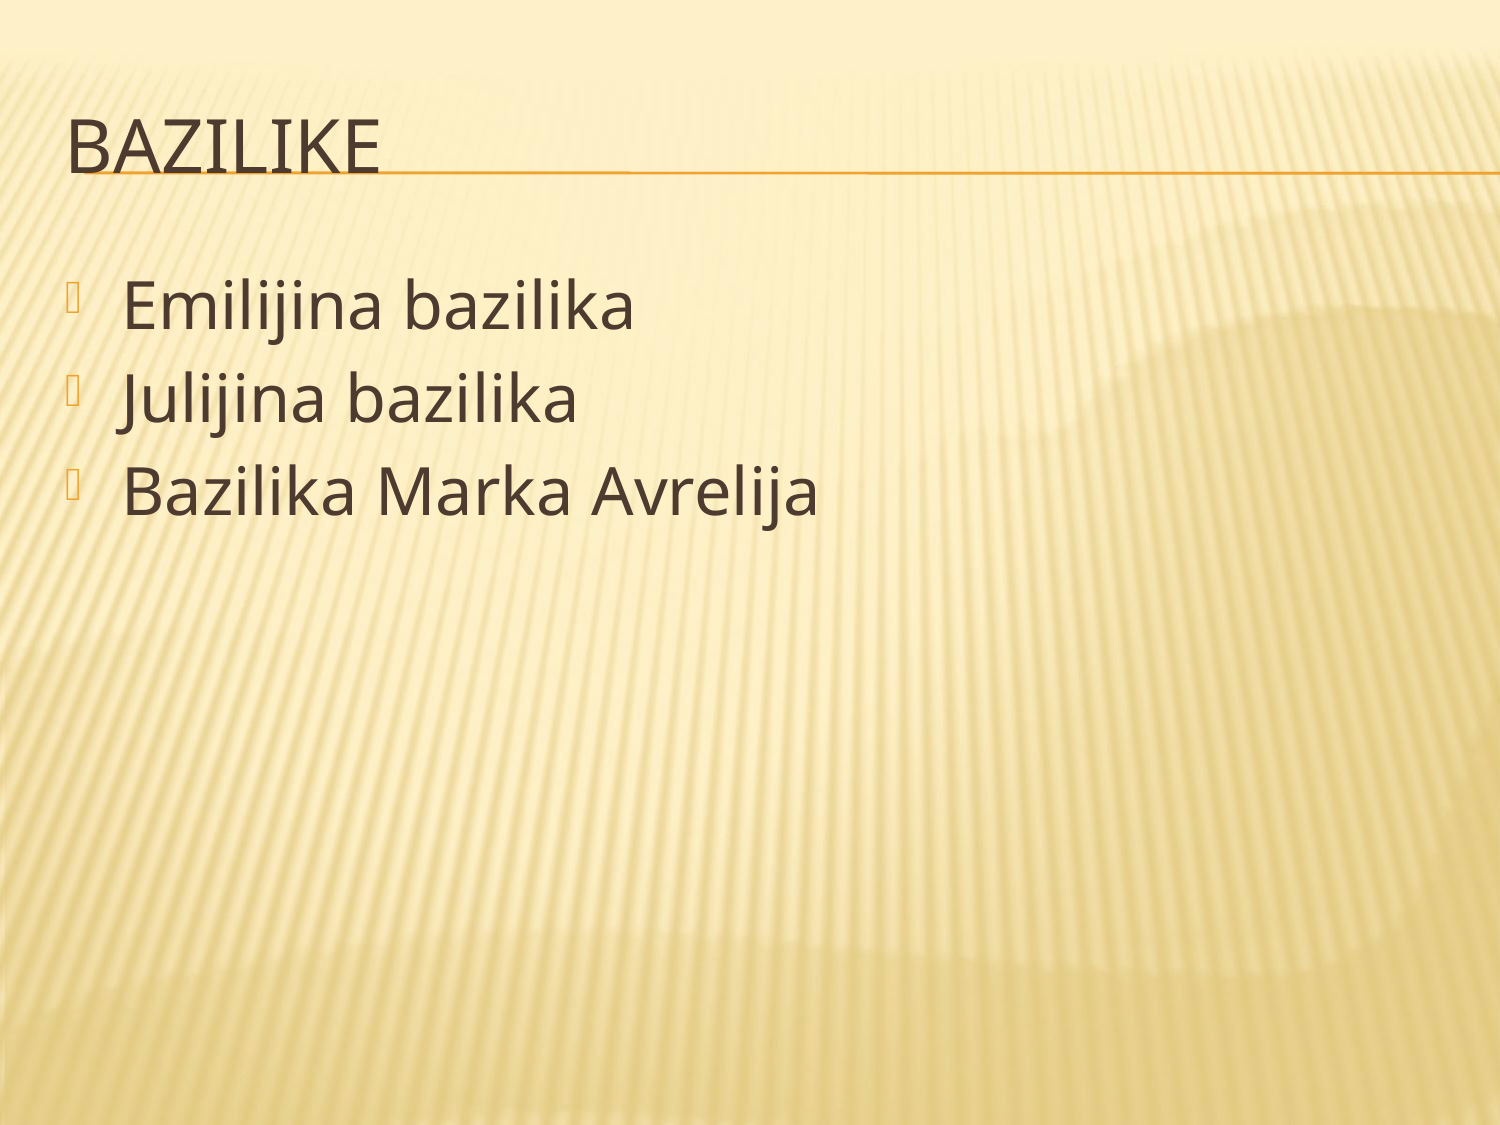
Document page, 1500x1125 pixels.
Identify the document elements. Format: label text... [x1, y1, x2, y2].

title bazilike [50, 75, 1475, 213]
list Emilijina bazilika Julijina bazilika Bazilika Marka Avrelija [50, 254, 1475, 998]
picture [0, 0, 1500, 1125]
